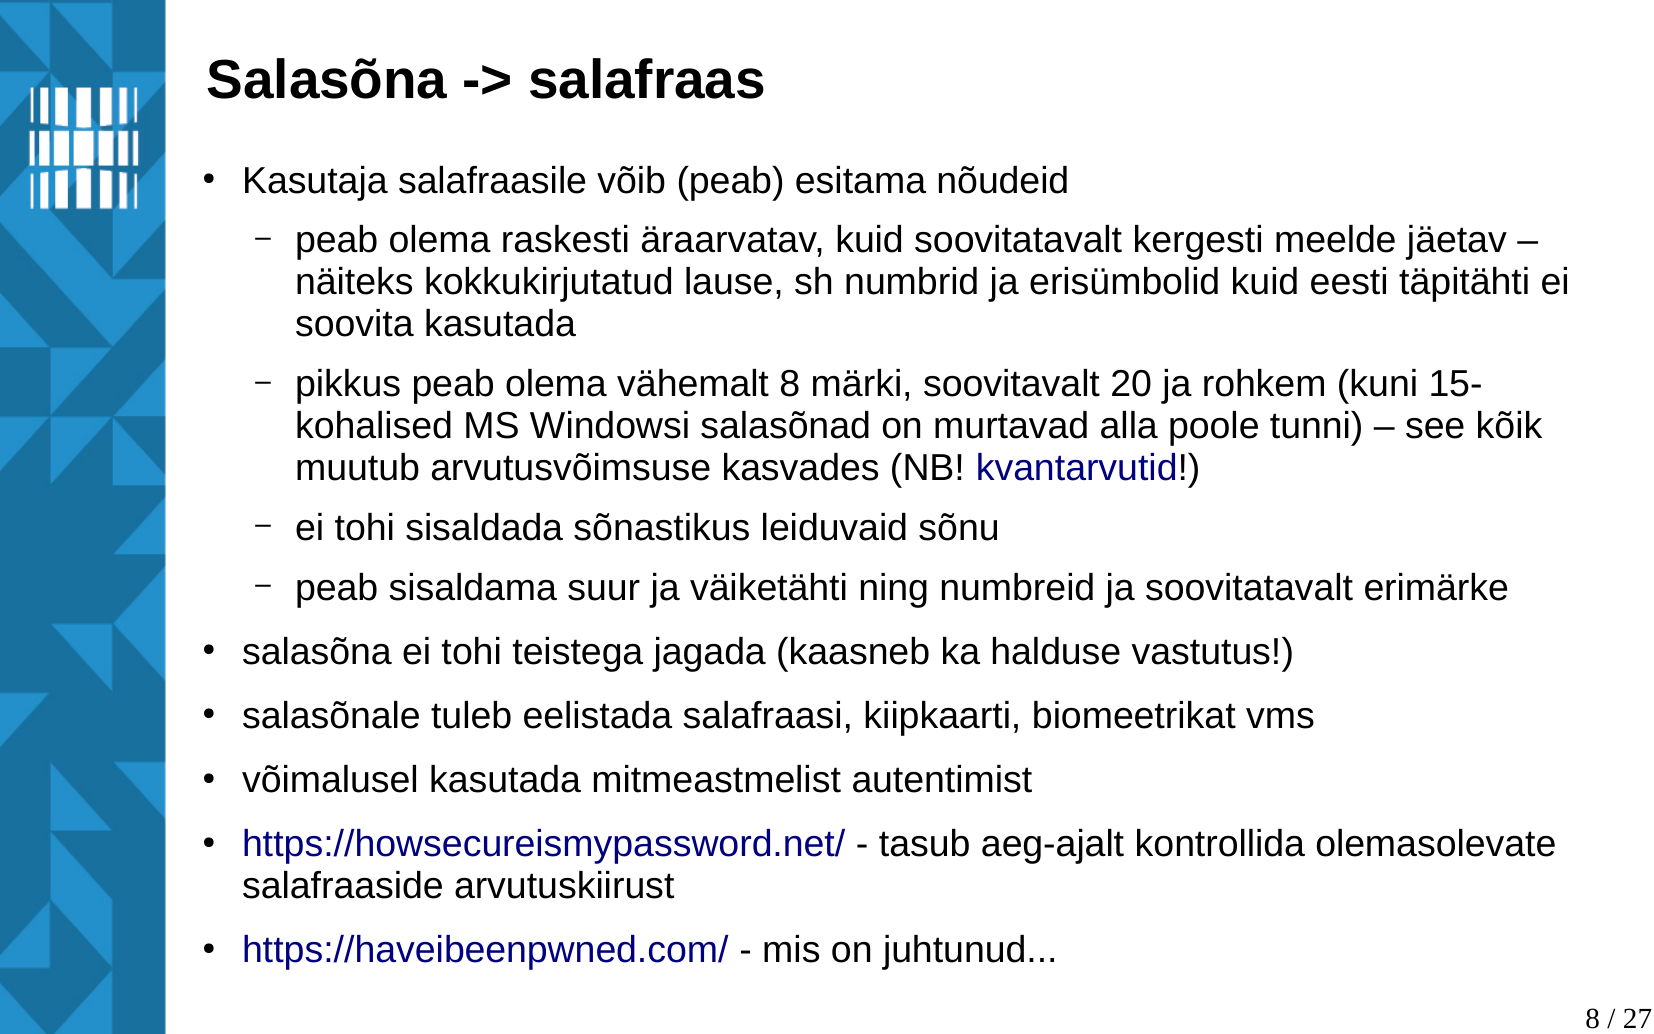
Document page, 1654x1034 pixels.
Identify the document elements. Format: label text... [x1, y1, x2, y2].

title Salasõna -> salafraas [206, 28, 1625, 131]
list Kasutaja salafraasile võib (peab) esitama nõudeid peab olema raskesti äraarvatav, kuid soovitatavalt kergesti meelde jäetav – näiteks kokkukirjutatud lause, sh numbrid ja erisümbolid kuid eesti täpitähti ei soovita kasutada pikkus peab olema vähemalt 8 märki, soovitavalt 20 ja rohkem (kuni 15-kohalised MS Windowsi salasõnad on murtavad alla poole tunni) – see kõik muutub arvutusvõimsuse kasvades (NB! kvantarvutid!) ei tohi sisaldada sõnastikus leiduvaid sõnu peab sisaldama suur ja väiketähti ning numbreid ja soovitatavalt erimärke salasõna ei tohi teistega jagada (kaasneb ka halduse vastutus!) salasõnale tuleb eelistada salafraasi, kiipkaarti, biomeetrikat vms võimalusel kasutada mitmeastmelist autentimist https://howsecureismypassword.net/ - tasub aeg-ajalt kontrollida olemasolevate salafraaside arvutuskiirust https://haveibeenpwned.com/ - mis on juhtunud... [188, 159, 1625, 975]
